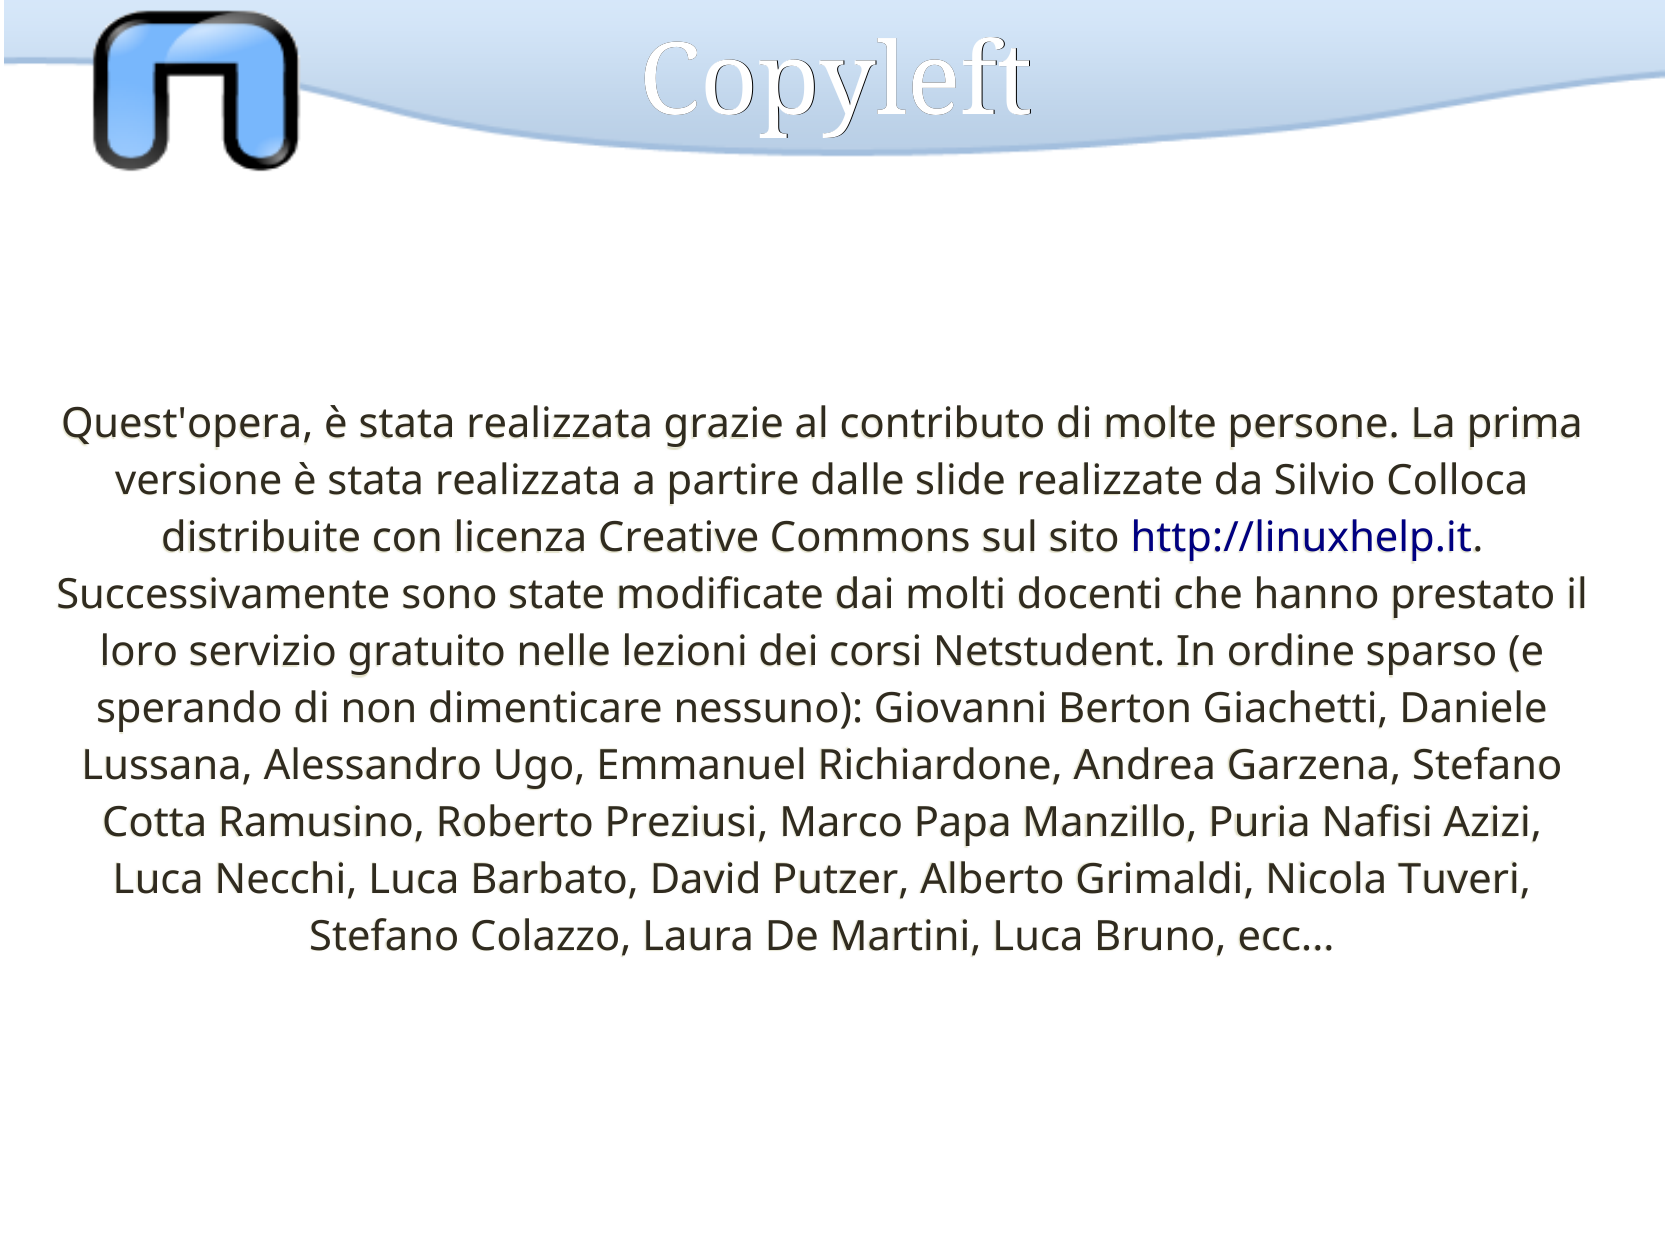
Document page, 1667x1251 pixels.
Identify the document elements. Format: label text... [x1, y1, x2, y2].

picture [0, 0, 1667, 1251]
text_box Copyleft [442, 0, 1575, 145]
list Quest'opera, è stata realizzata grazie al contributo di molte persone. La prima versione è stata realizzata a partire dalle slide realizzate da Silvio Colloca distribuite con licenza Creative Commons sul sito http://linuxhelp.it. Successivamente sono state modificate dai molti docenti che hanno prestato il loro servizio gratuito nelle lezioni dei corsi Netstudent. In ordine sparso (e sperando di non dimenticare nessuno): Giovanni Berton Giachetti, Daniele Lussana, Alessandro Ugo, Emmanuel Richiardone, Andrea Garzena, Stefano Cotta Ramusino, Roberto Preziusi, Marco Papa Manzillo, Puria Nafisi Azizi, Luca Necchi, Luca Barbato, David Putzer, Alberto Grimaldi, Nicola Tuveri, Stefano Colazzo, Laura De Martini, Luca Bruno, ecc... [49, 386, 1595, 1057]
